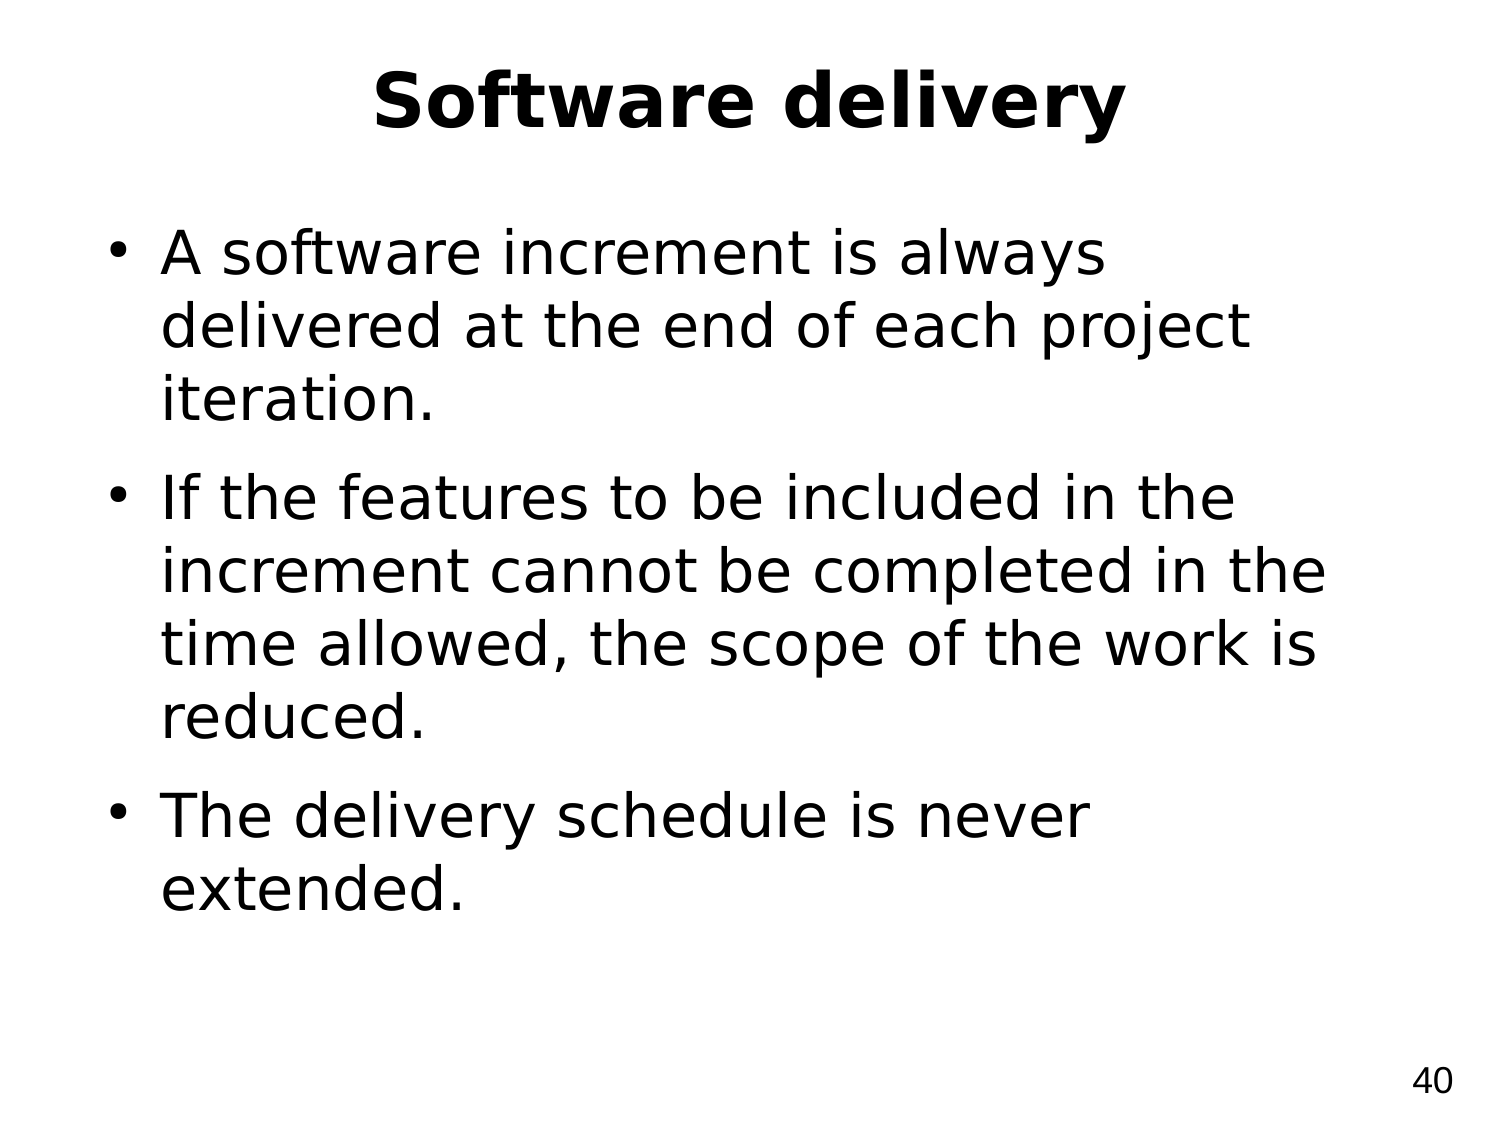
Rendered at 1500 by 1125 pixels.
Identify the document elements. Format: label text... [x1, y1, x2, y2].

title Software delivery [75, 44, 1425, 177]
list A software increment is always delivered at the end of each project iteration. If the features to be included in the increment cannot be completed in the time allowed, the scope of the work is reduced. The delivery schedule is never extended. [75, 206, 1425, 1093]
